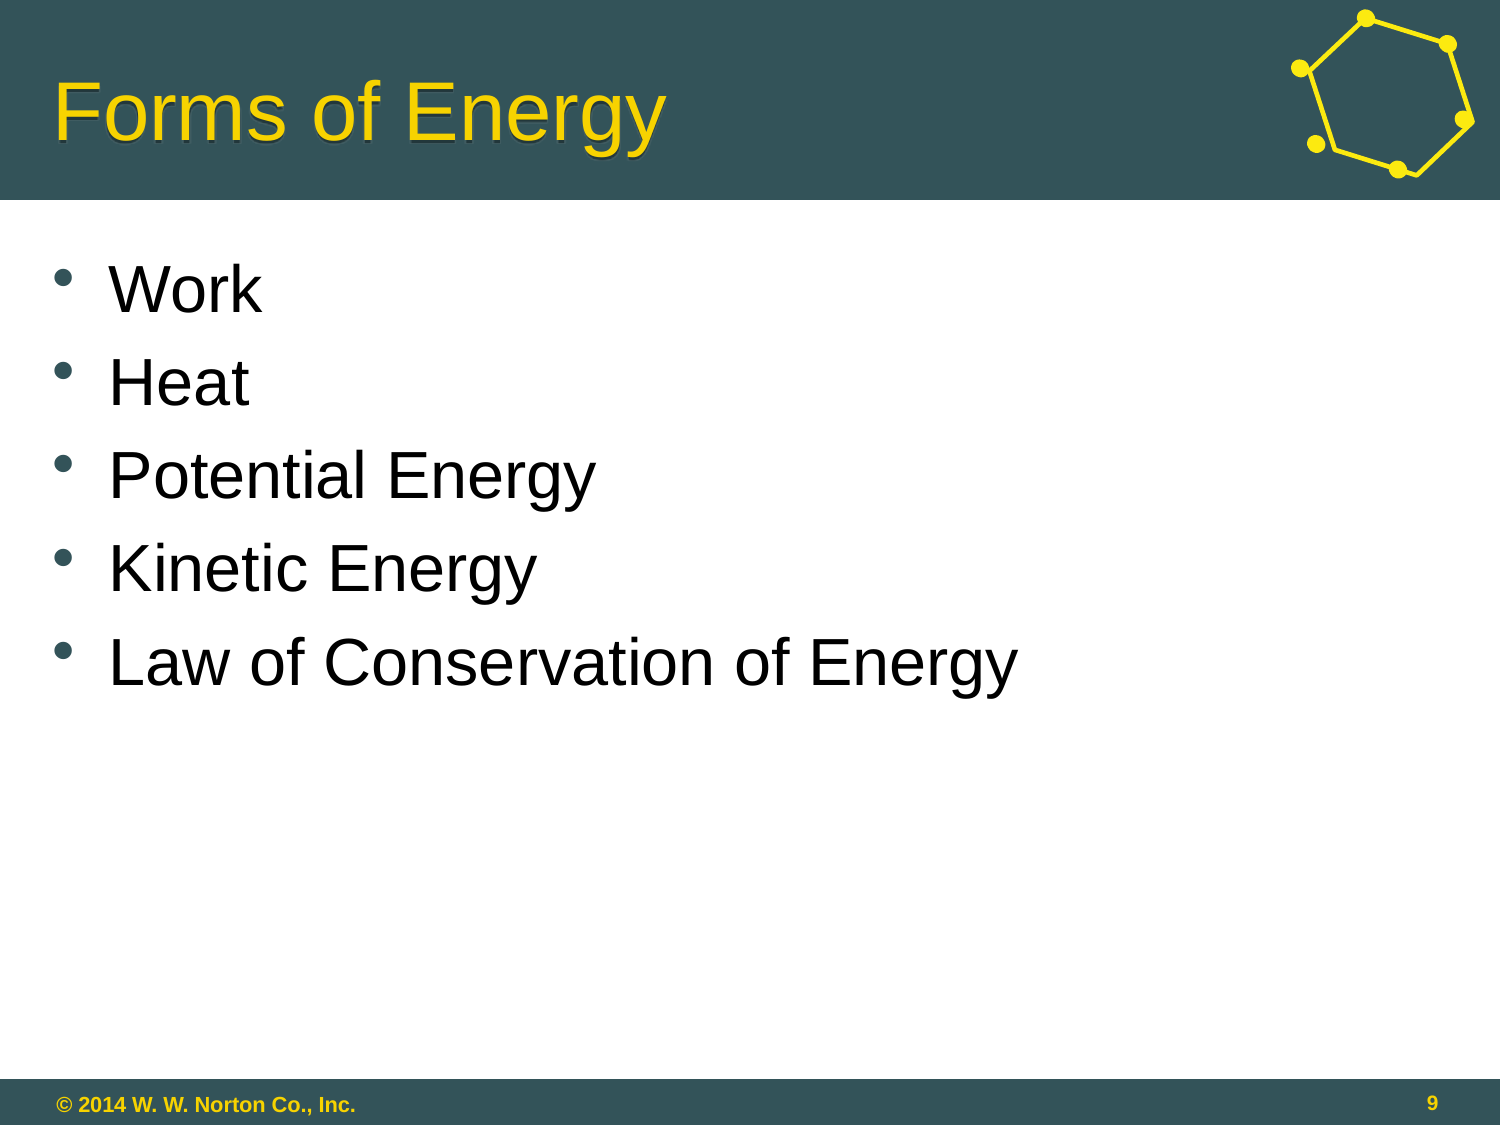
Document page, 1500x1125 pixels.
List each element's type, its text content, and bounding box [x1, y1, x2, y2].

slide_number <number> [1411, 1086, 1468, 1119]
title Forms of Energy [37, 19, 1225, 195]
list Work Heat Potential Energy Kinetic Energy Law of Conservation of Energy [37, 237, 1463, 1121]
